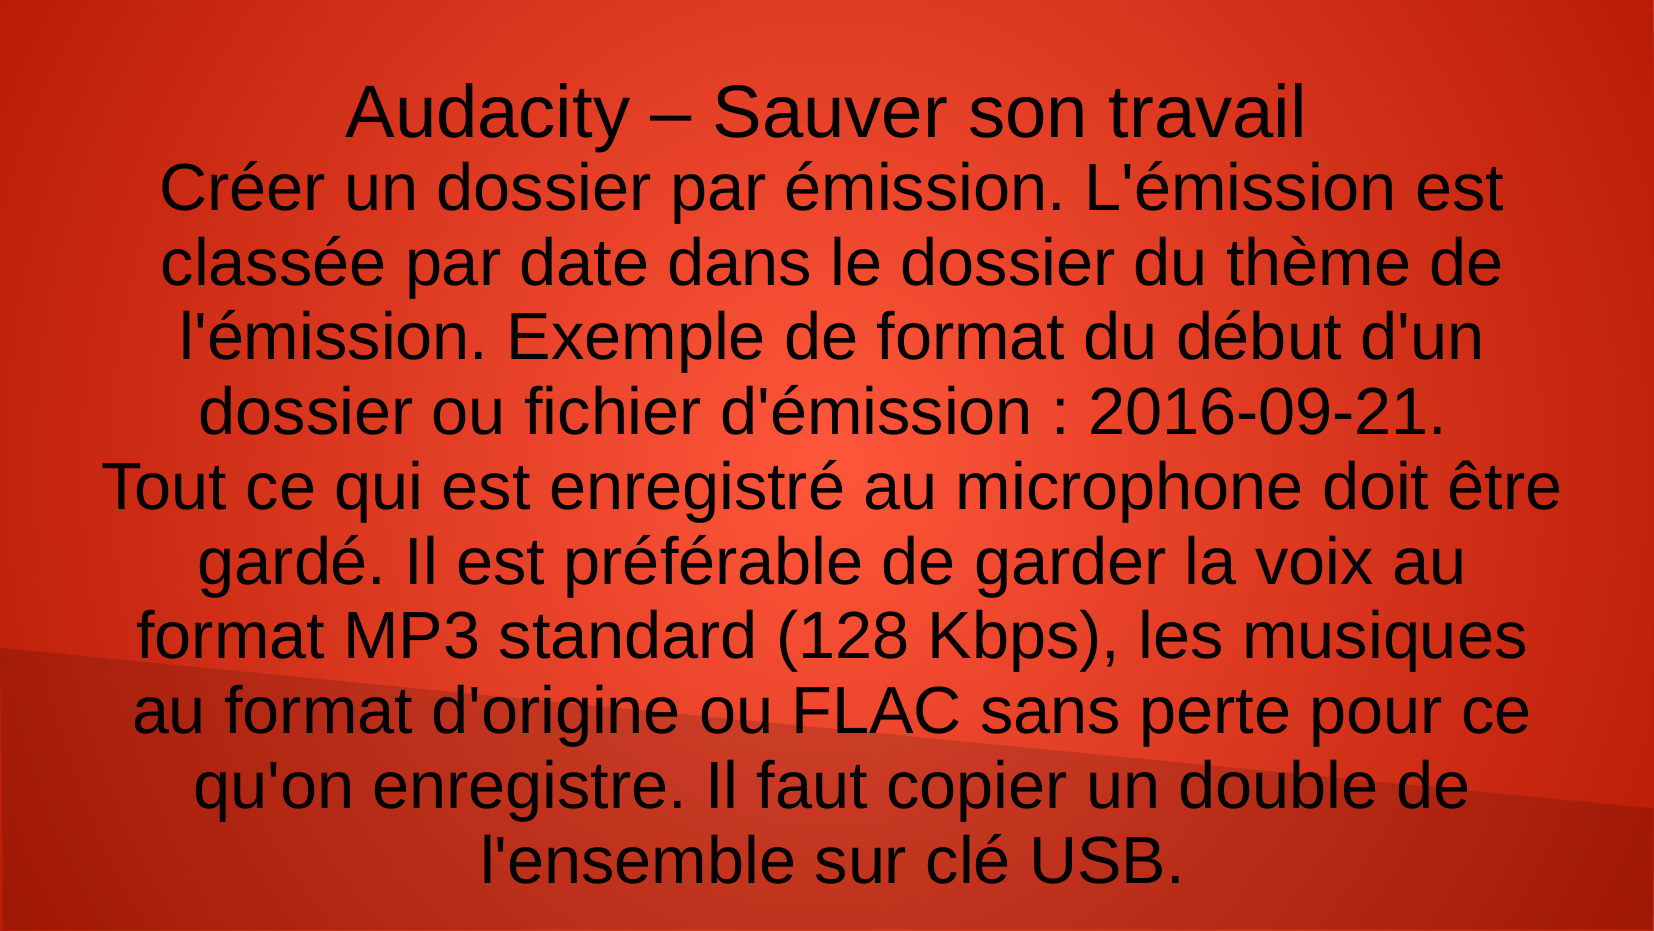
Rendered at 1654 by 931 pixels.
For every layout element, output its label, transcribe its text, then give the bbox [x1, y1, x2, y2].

title Audacity – Sauver son travail [82, 35, 1571, 189]
subtitle Créer un dossier par émission. L'émission est classée par date dans le dossier du thème de l'émission. Exemple de format du début d'un dossier ou fichier d'émission : 2016-09-21. Tout ce qui est enregistré au microphone doit être gardé. Il est préférable de garder la voix au format MP3 standard (128 Kbps), les musiques au format d'origine ou FLAC sans perte pour ce qu'on enregistre. Il faut copier un double de l'ensemble sur clé USB. [94, 149, 1571, 898]
